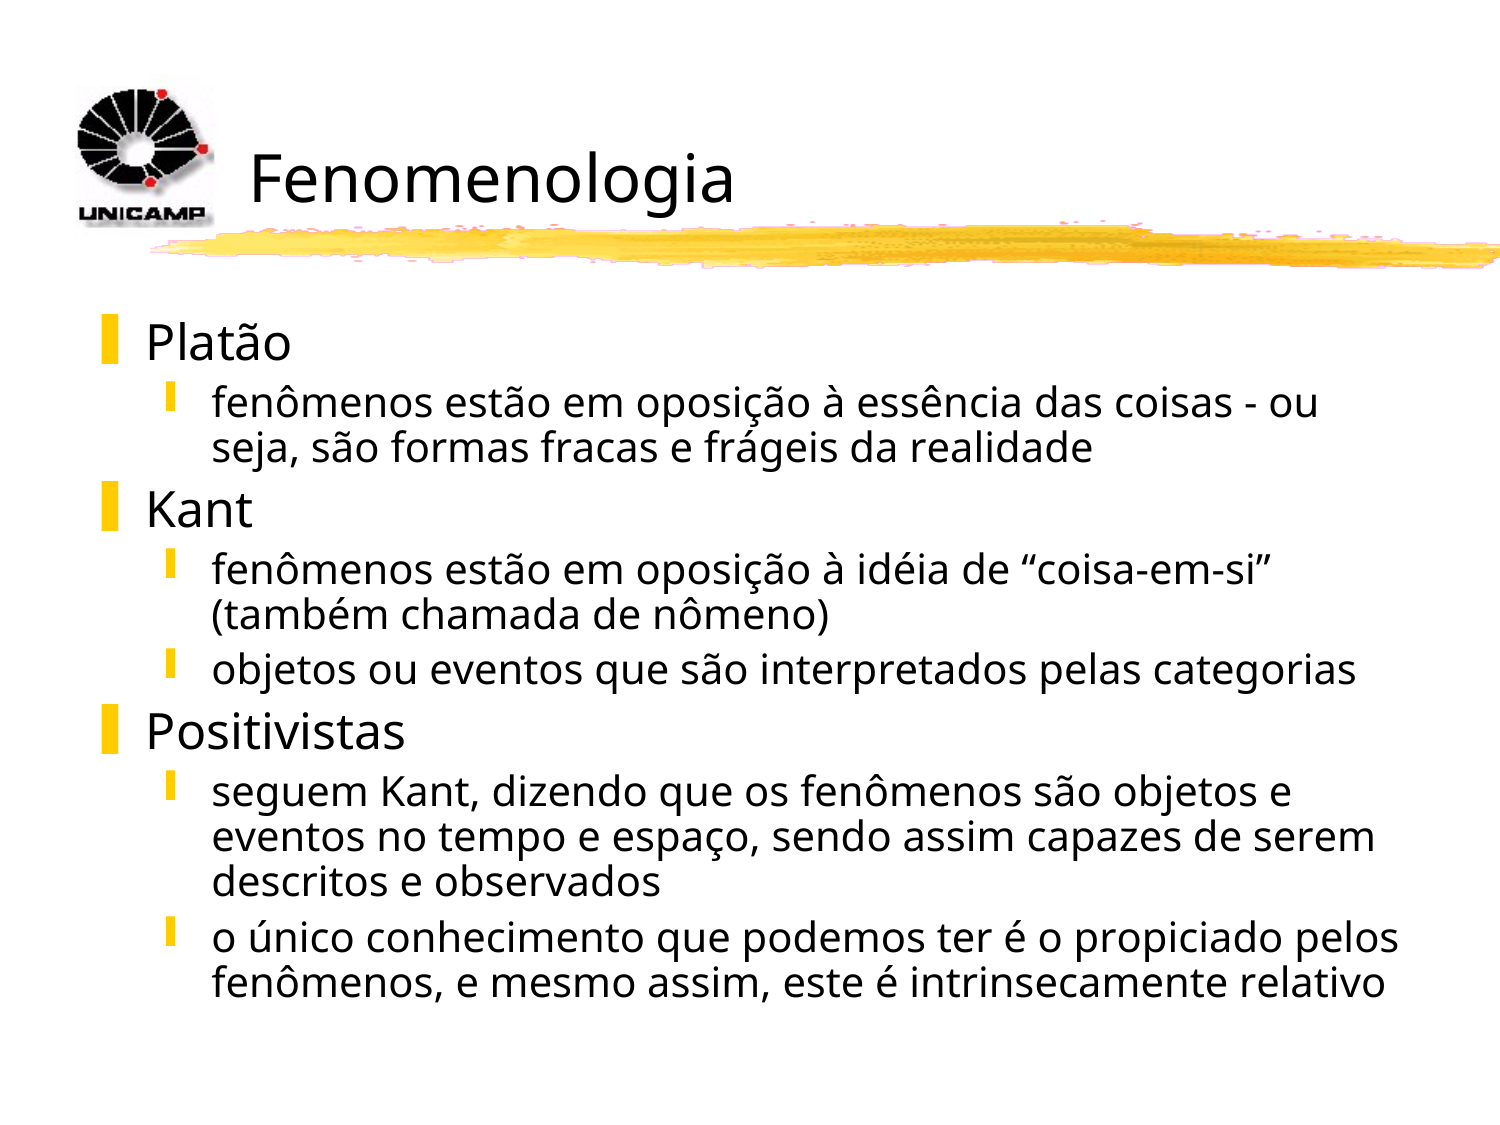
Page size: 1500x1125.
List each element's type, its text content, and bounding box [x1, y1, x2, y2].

title Fenomenologia [233, 37, 1434, 225]
picture [75, 74, 1500, 279]
list Platão fenômenos estão em oposição à essência das coisas - ou seja, são formas fracas e frágeis da realidade Kant fenômenos estão em oposição à idéia de “coisa-em-si” (também chamada de nômeno) objetos ou eventos que são interpretados pelas categorias Positivistas seguem Kant, dizendo que os fenômenos são objetos e eventos no tempo e espaço, sendo assim capazes de serem descritos e observados o único conhecimento que podemos ter é o propiciado pelos fenômenos, e mesmo assim, este é intrinsecamente relativo [74, 309, 1417, 1104]
